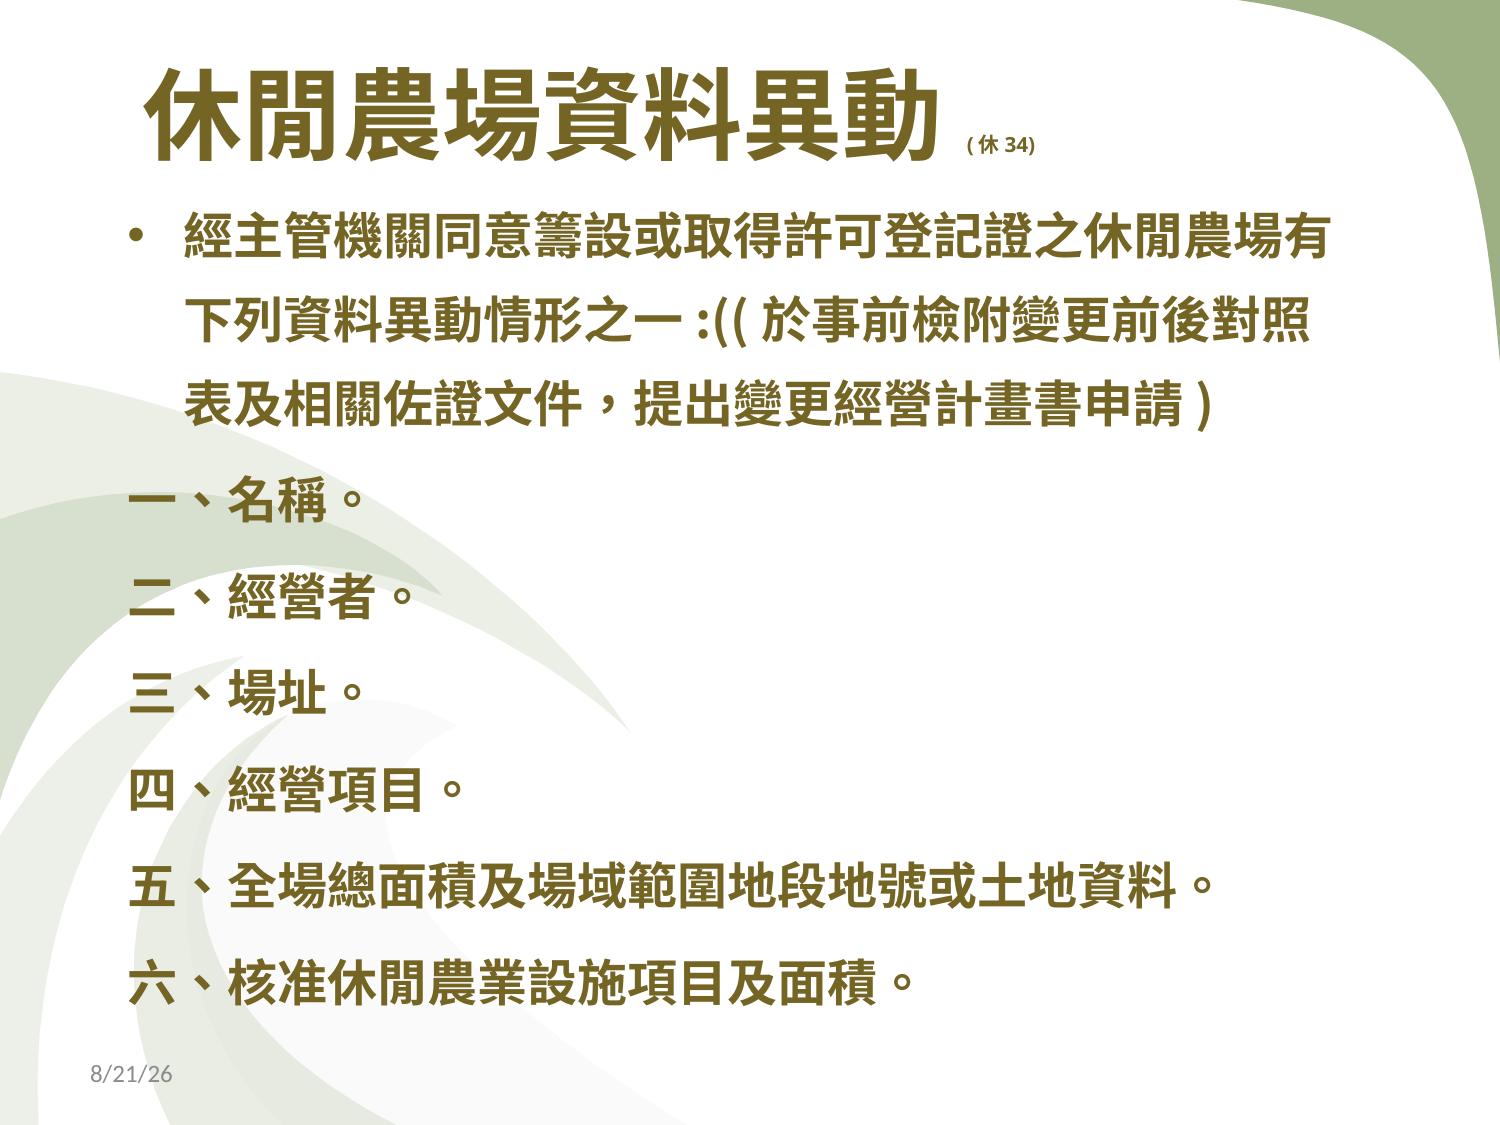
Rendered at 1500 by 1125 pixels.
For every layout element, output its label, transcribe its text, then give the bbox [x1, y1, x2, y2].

slide_number 11/8/18 [75, 1042, 425, 1103]
list 經主管機關同意籌設或取得許可登記證之休閒農場有下列資料異動情形之一:((於事前檢附變更前後對照表及相關佐證文件，提出變更經營計畫書申請) 一、名稱。 二、經營者。 三、場址。 四、經營項目。 五、全場總面積及場域範圍地段地號或土地資料。 六、核准休閒農業設施項目及面積。 [112, 172, 1376, 958]
text_box 休閒農場資料異動(休34) [128, 19, 1123, 207]
